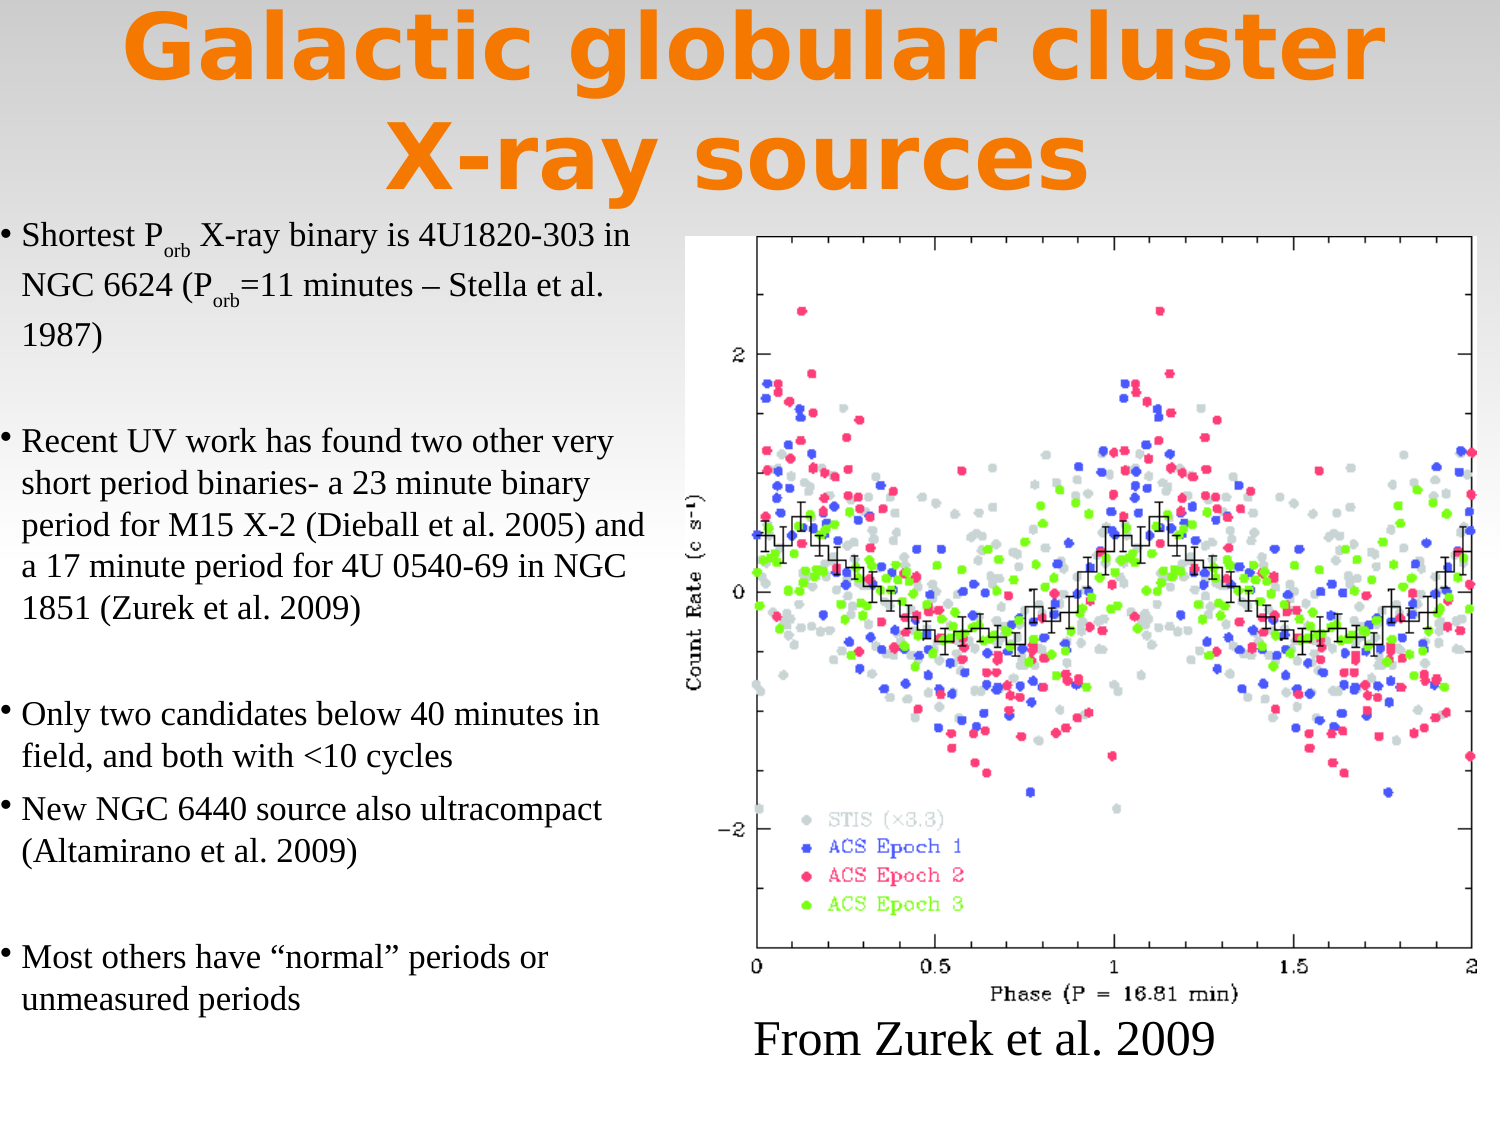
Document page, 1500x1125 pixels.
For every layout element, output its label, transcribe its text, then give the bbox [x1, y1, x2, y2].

list Shortest Porb X-ray binary is 4U1820-303 in NGC 6624 (Porb=11 minutes – Stella et al. 1987) Recent UV work has found two other very short period binaries- a 23 minute binary period for M15 X-2 (Dieball et al. 2005) and a 17 minute period for 4U 0540-69 in NGC 1851 (Zurek et al. 2009) Only two candidates below 40 minutes in field, and both with <10 cycles New NGC 6440 source also ultracompact (Altamirano et al. 2009) Most others have “normal” periods or unmeasured periods [0, 206, 650, 1037]
title Galactic globular cluster X-ray sources [59, 0, 1418, 209]
text_box From Zurek et al. 2009 [738, 1003, 1447, 1105]
picture [685, 236, 1477, 1004]
